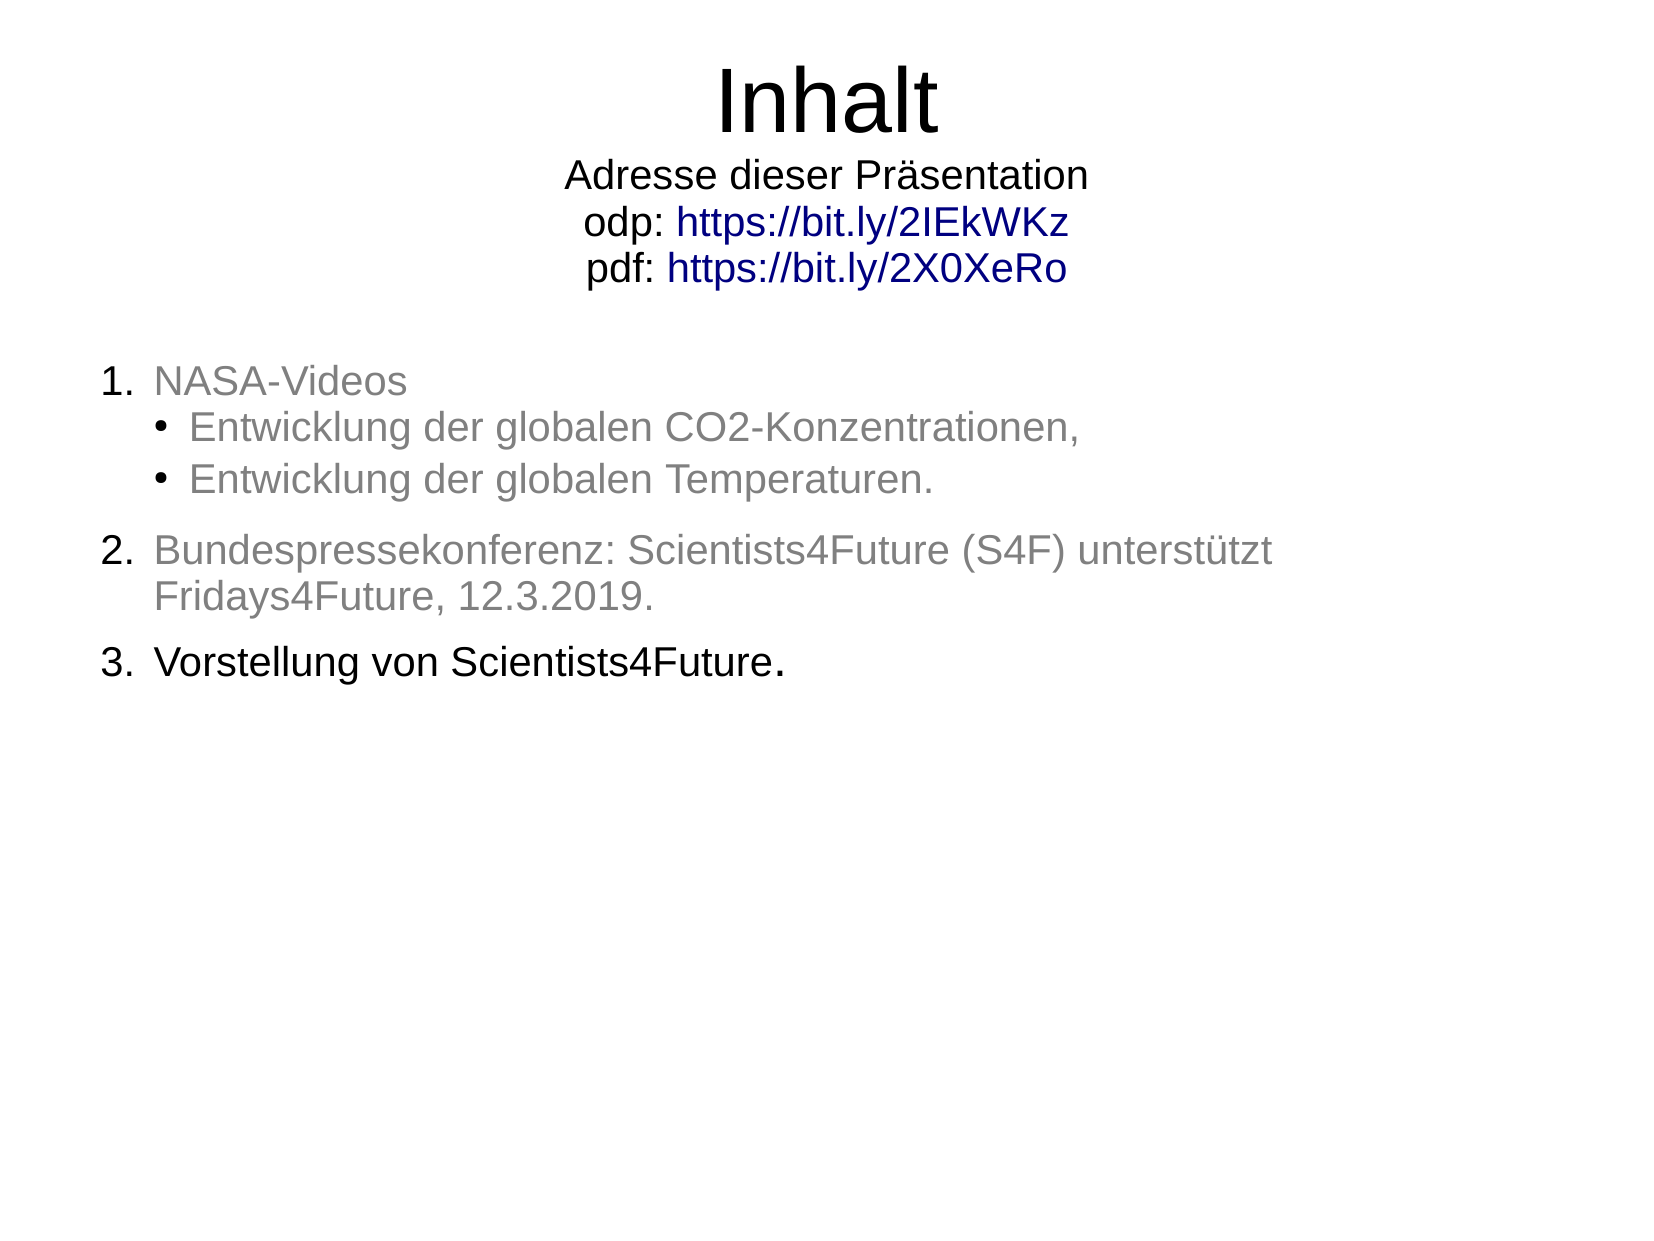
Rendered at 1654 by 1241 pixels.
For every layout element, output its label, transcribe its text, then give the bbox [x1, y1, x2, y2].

list NASA-Videos Entwicklung der globalen CO2-Konzentrationen, Entwicklung der globalen Temperaturen. Bundespressekonferenz: Scientists4Future (S4F) unterstützt Fridays4Future, 12.3.2019. Vorstellung von Scientists4Future. [82, 357, 1571, 1176]
title Inhalt Adresse dieser Präsentation odp: https://bit.ly/2IEkWKz pdf: https://bit.ly/2X0XeRo [82, 49, 1571, 292]
